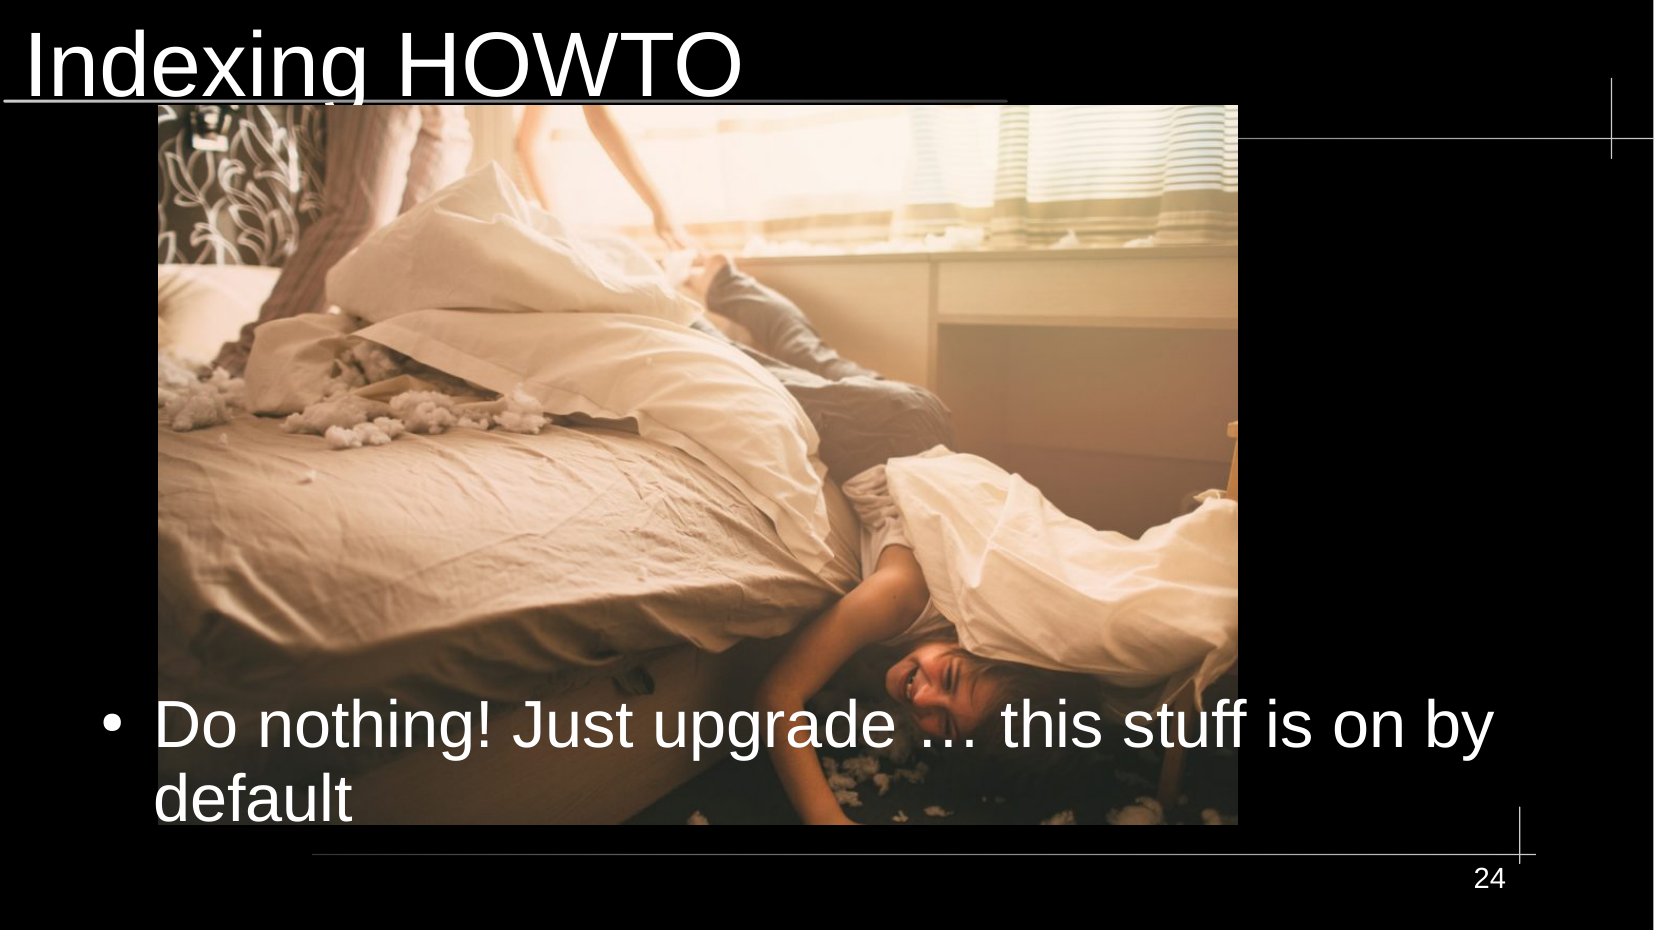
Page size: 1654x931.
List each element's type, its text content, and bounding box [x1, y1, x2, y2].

list Do nothing! Just upgrade … this stuff is on by default [82, 686, 1571, 882]
picture [158, 105, 1238, 686]
title Indexing HOWTO [23, 11, 1589, 119]
